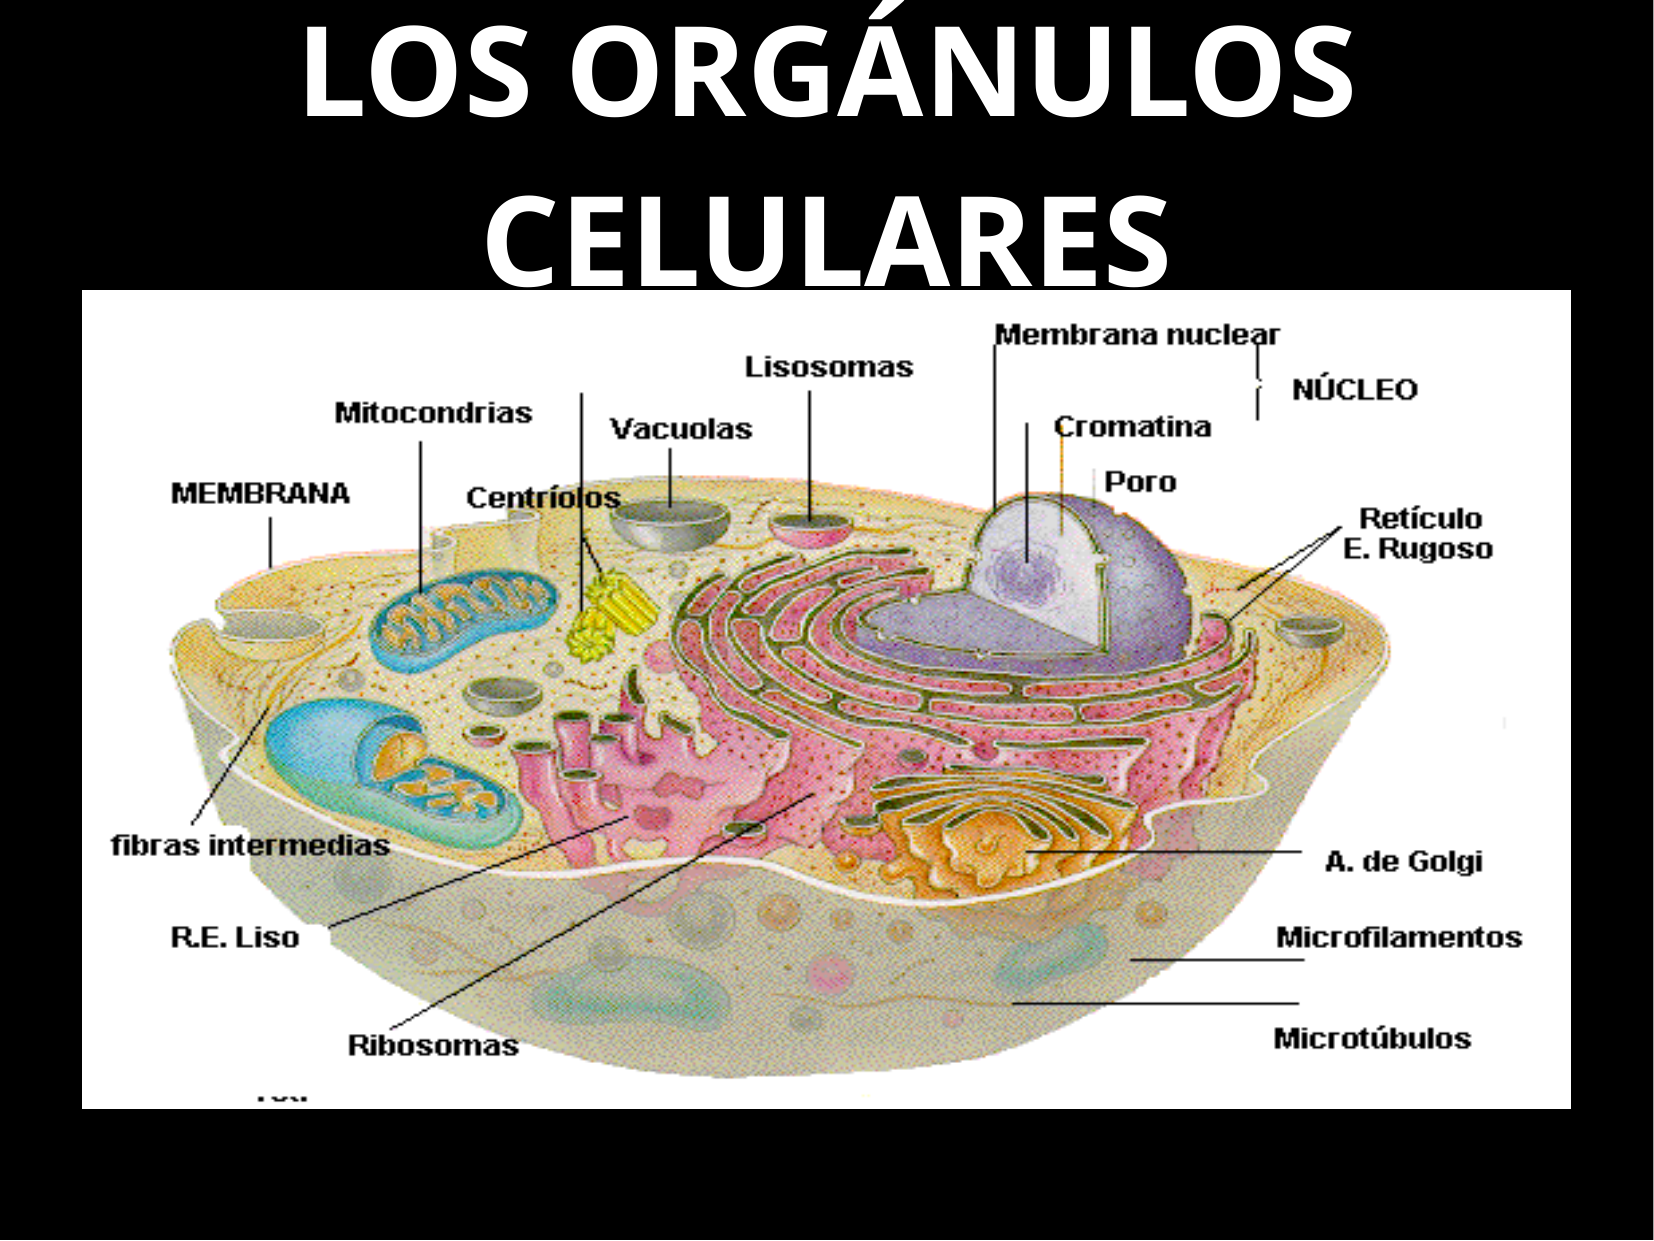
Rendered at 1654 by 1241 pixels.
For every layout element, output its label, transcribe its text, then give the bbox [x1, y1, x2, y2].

picture [82, 290, 1571, 1109]
title LOS ORGÁNULOS CELULARES [82, 49, 1571, 257]
